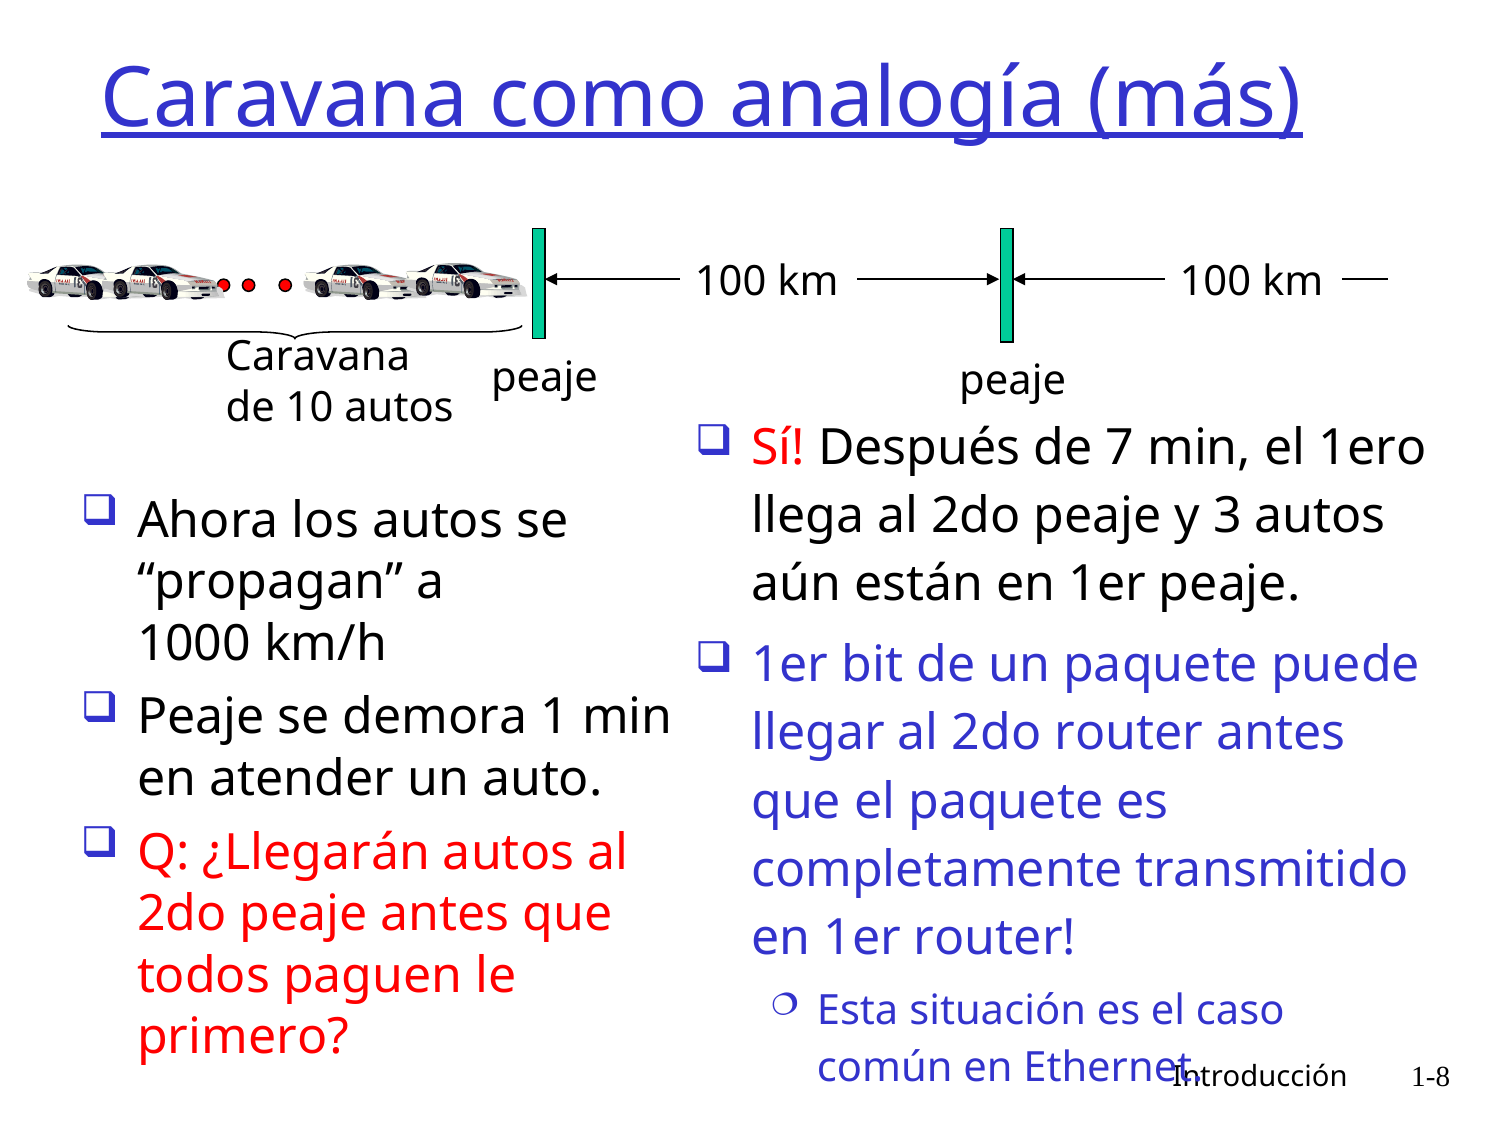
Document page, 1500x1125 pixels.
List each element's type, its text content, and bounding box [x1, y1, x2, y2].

text_box Caravana de 10 autos [210, 333, 469, 438]
text_box 100 km [1164, 246, 1342, 312]
text_box [242, 279, 255, 292]
text_box Introducción [887, 1063, 1362, 1125]
text_box 1-<number> [1362, 1050, 1466, 1125]
text_box [279, 279, 292, 292]
text_box 100 km [679, 246, 858, 312]
text_box Caravana de 10 autos [210, 321, 469, 336]
list Sí! Después de 7 min, el 1ero llega al 2do peaje y 3 autos aún están en 1er peaje. 1er bit de un paquete puede llegar al 2do router antes que el paquete es completamente transmitido en 1er router! Esta situación es el caso común en Ethernet. [680, 403, 1445, 1063]
text_box peaje [944, 345, 1082, 411]
text_box [226, 279, 230, 291]
list Ahora los autos se “propagan” a 1000 km/h Peaje se demora 1 min en atender un auto. Q: ¿Llegarán autos al 2do peaje antes que todos paguen le primero? [65, 480, 713, 1116]
title Caravana como analogía (más) [85, 0, 1361, 199]
text_box peaje [476, 341, 613, 408]
picture [303, 262, 528, 300]
picture [27, 264, 226, 300]
